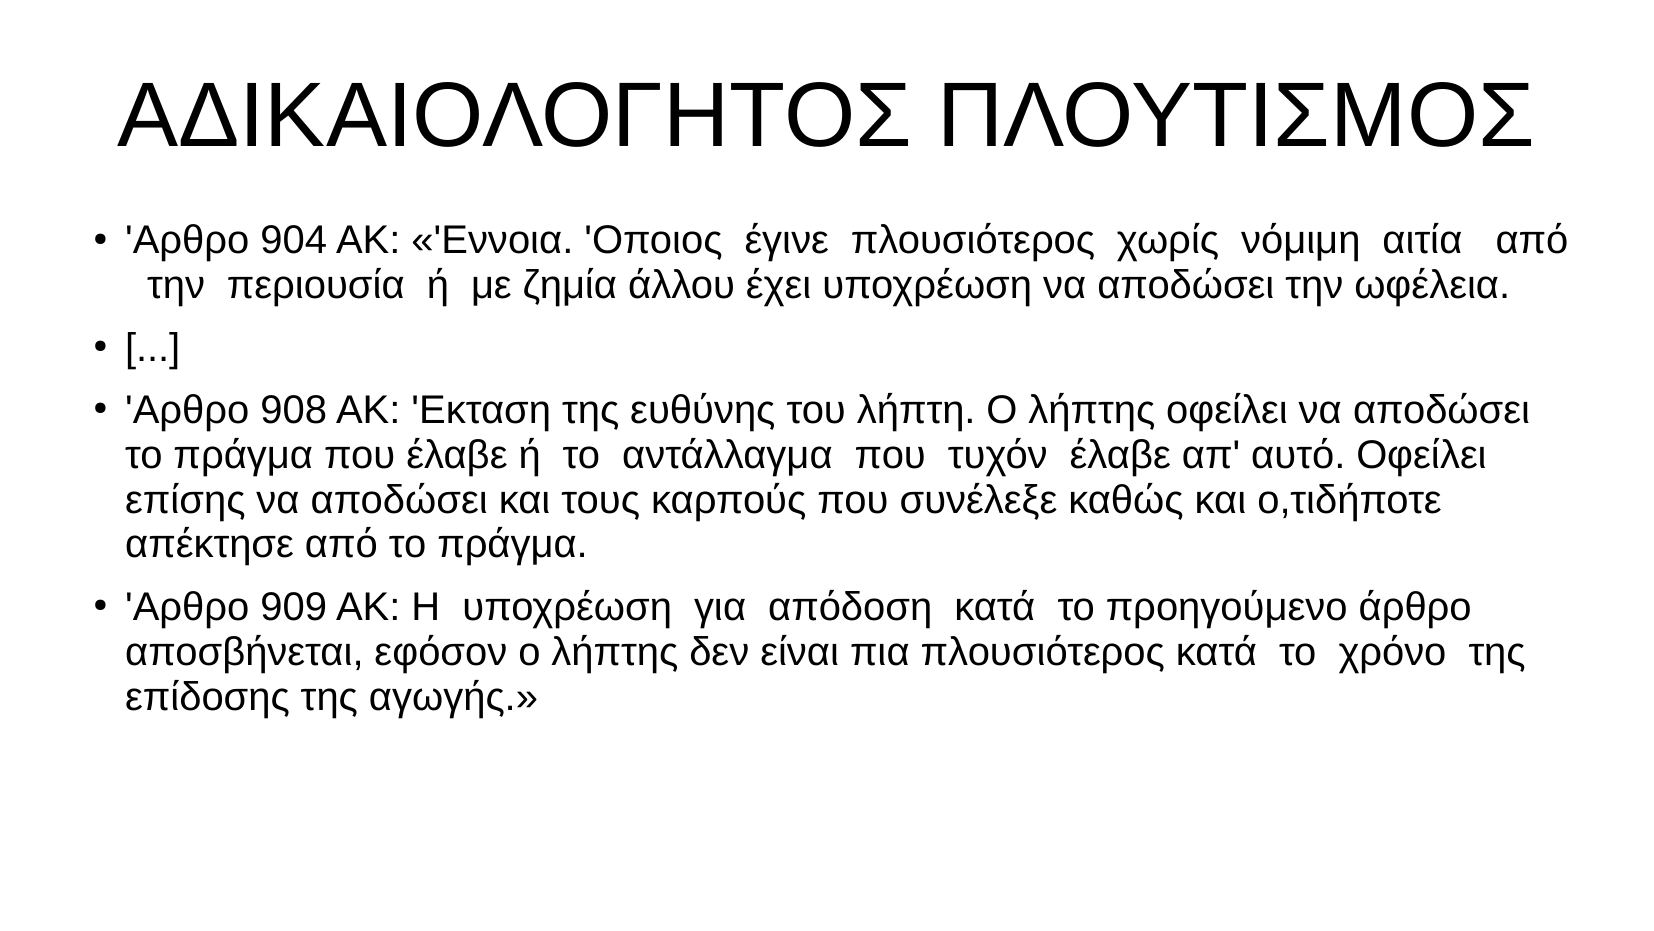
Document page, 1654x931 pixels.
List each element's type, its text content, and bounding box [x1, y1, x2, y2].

title ΑΔΙΚΑΙΟΛΟΓΗΤΟΣ ΠΛΟΥΤΙΣΜΟΣ [82, 37, 1571, 193]
list 'Αρθρο 904 ΑΚ: «'Εννοια. 'Οποιος έγινε πλουσιότερος χωρίς νόμιμη αιτία από την περιουσία ή με ζημία άλλου έχει υποχρέωση να αποδώσει την ωφέλεια. [...] 'Αρθρο 908 ΑΚ: 'Εκταση της ευθύνης του λήπτη. Ο λήπτης οφείλει να αποδώσει το πράγμα που έλαβε ή το αντάλλαγμα που τυχόν έλαβε απ' αυτό. Οφείλει επίσης να αποδώσει και τους καρπούς που συνέλεξε καθώς και ο,τιδήποτε απέκτησε από το πράγμα. 'Αρθρο 909 ΑΚ: Η υποχρέωση για απόδοση κατά το προηγούμενο άρθρο αποσβήνεται, εφόσον ο λήπτης δεν είναι πια πλουσιότερος κατά το χρόνο της επίδοσης της αγωγής.» [82, 217, 1571, 758]
